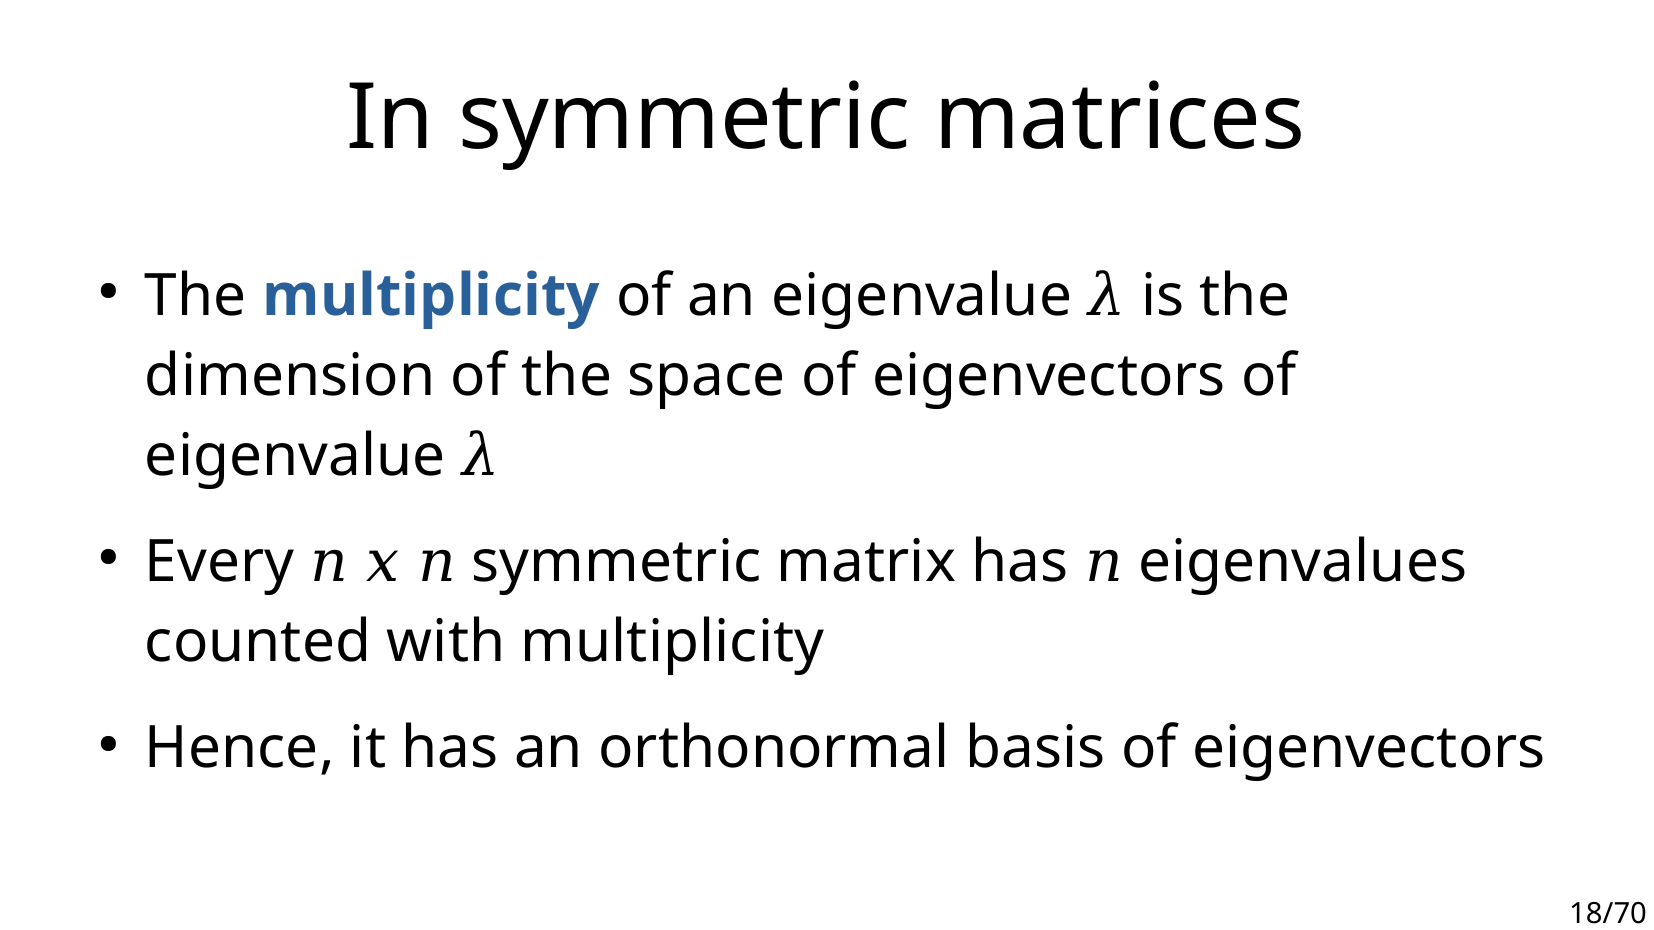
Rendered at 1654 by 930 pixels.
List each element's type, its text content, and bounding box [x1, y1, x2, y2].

list The multiplicity of an eigenvalue λ is the dimension of the space of eigenvectors of eigenvalue λ Every n x n symmetric matrix has n eigenvalues counted with multiplicity Hence, it has an orthonormal basis of eigenvectors [82, 252, 1571, 793]
title In symmetric matrices [82, 1, 1571, 225]
